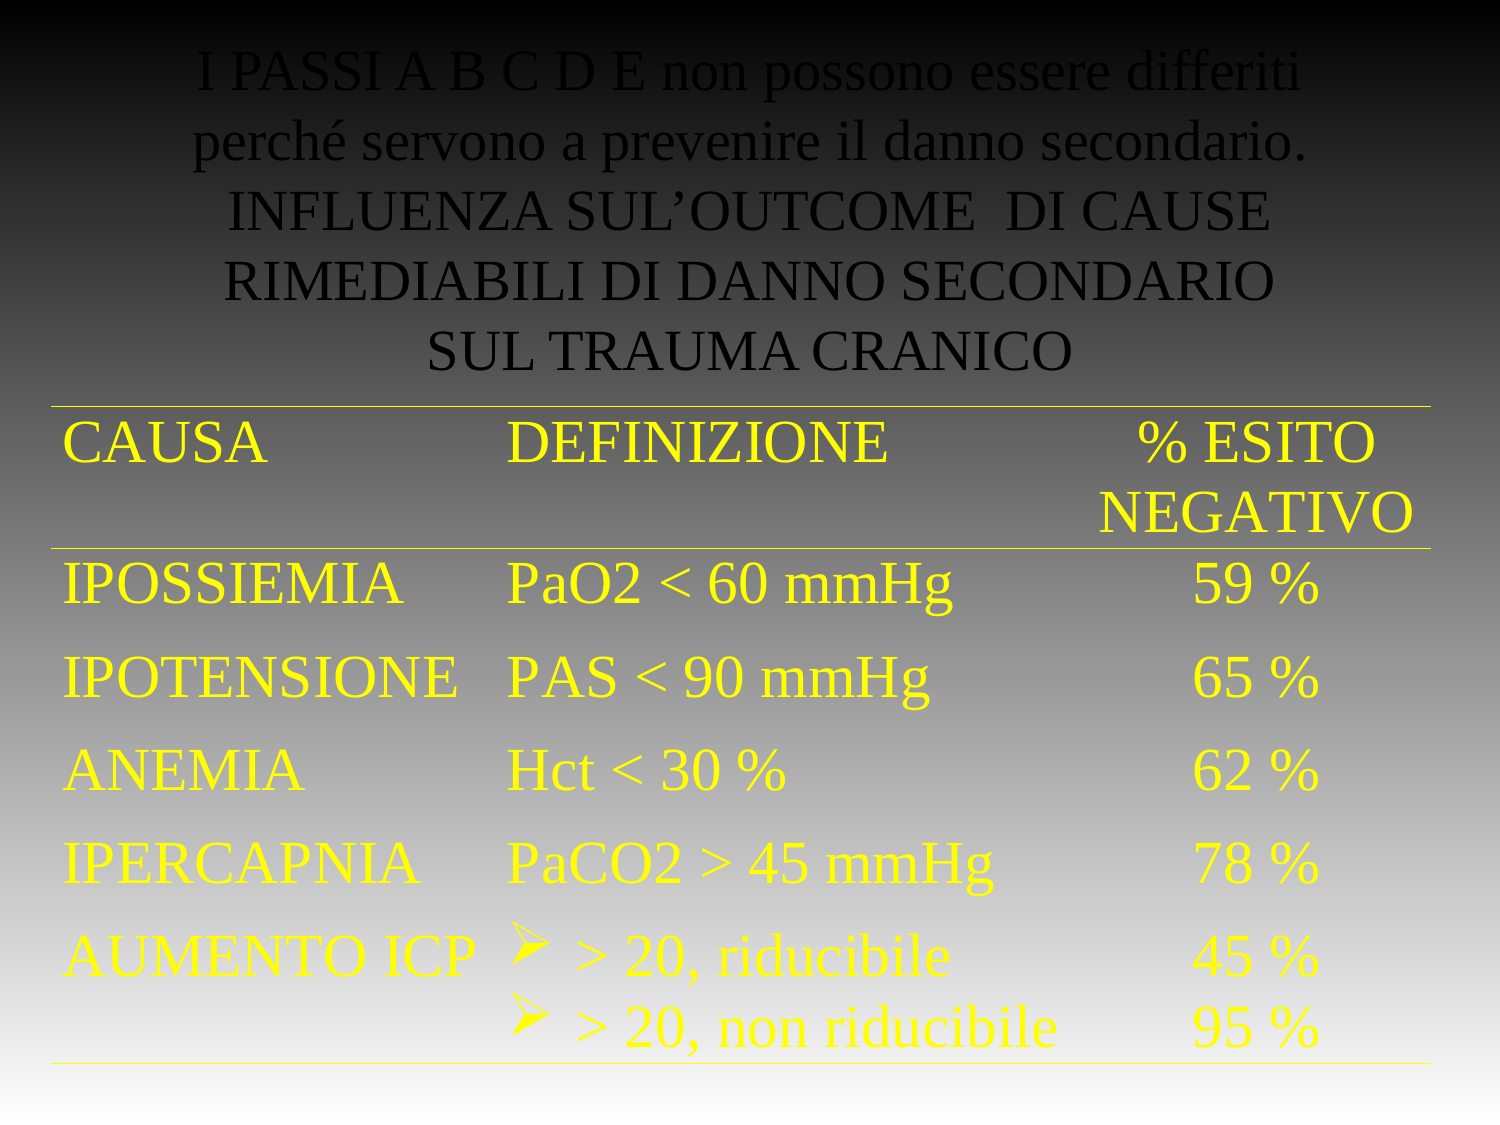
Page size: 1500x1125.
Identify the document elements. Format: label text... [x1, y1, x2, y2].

text_box I PASSI A B C D E non possono essere differiti perché servono a prevenire il danno secondario. INFLUENZA SUL’OUTCOME DI CAUSE RIMEDIABILI DI DANNO SECONDARIO SUL TRAUMA CRANICO [94, 24, 1406, 390]
chart [37, 406, 1500, 1088]
